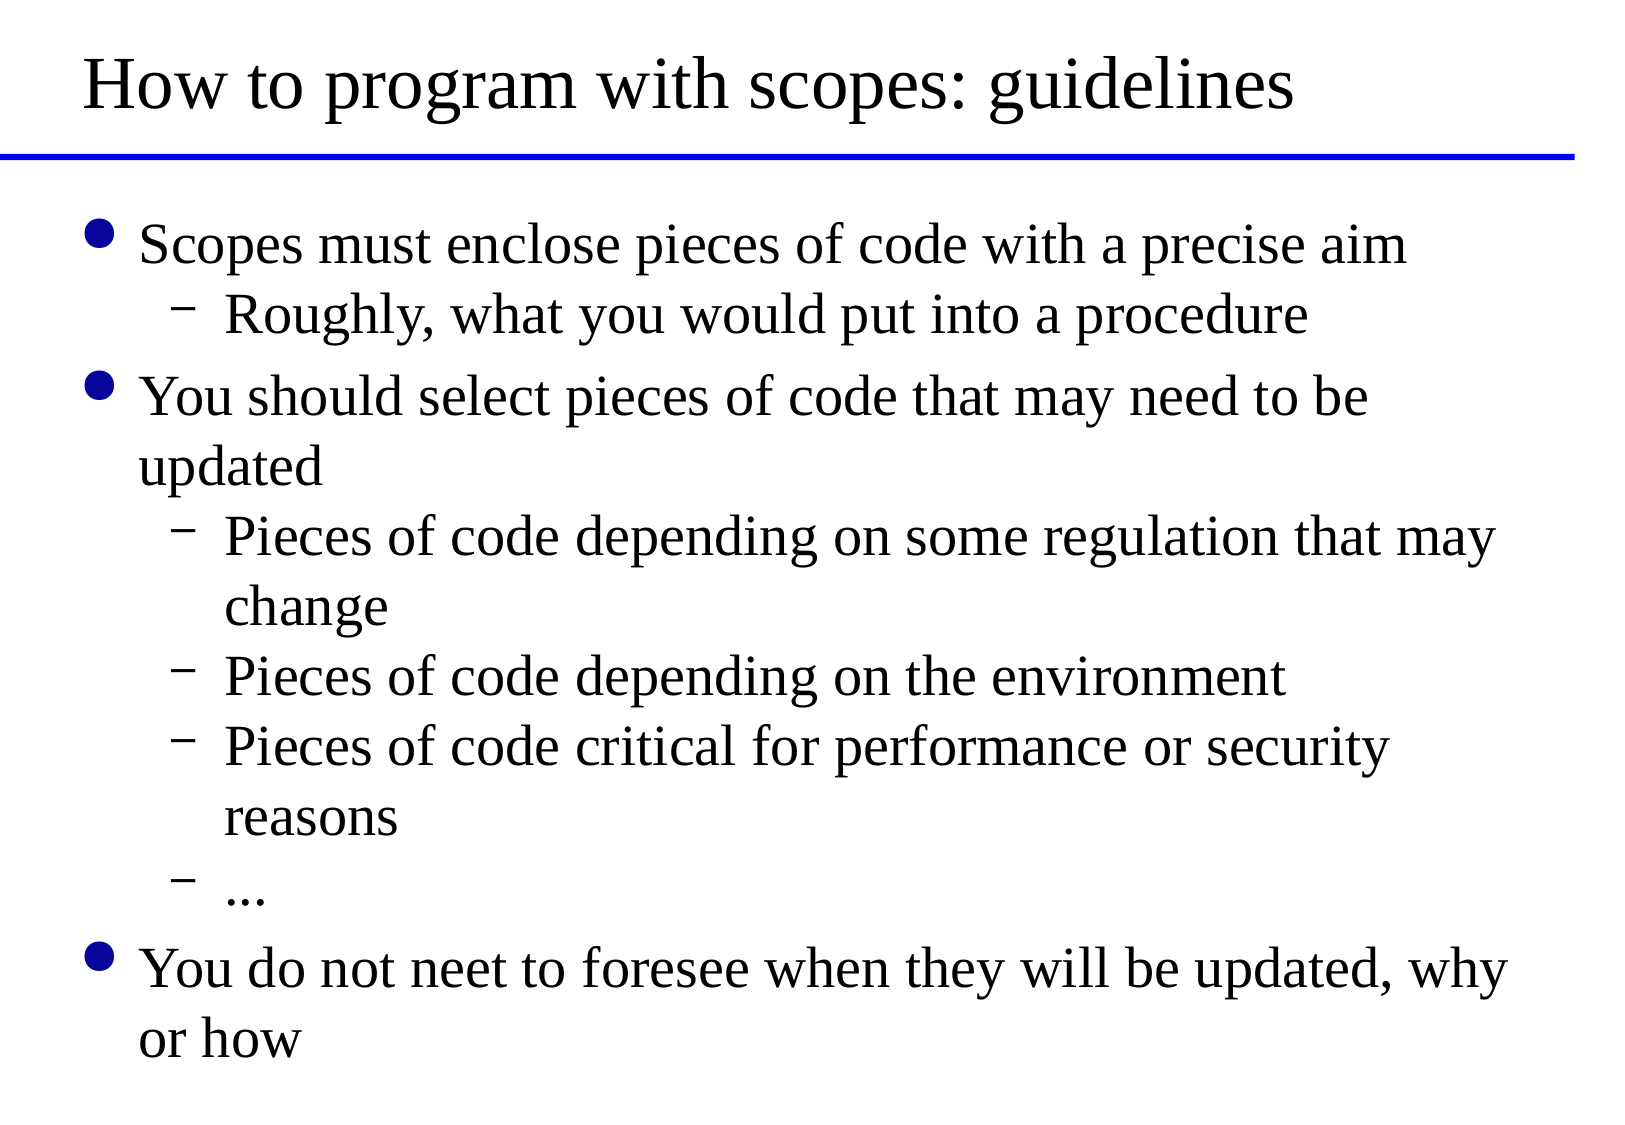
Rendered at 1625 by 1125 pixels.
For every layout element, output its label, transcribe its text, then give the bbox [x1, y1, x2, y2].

title How to program with scopes: guidelines [67, 27, 1544, 131]
list Scopes must enclose pieces of code with a precise aim Roughly, what you would put into a procedure You should select pieces of code that may need to be updated Pieces of code depending on some regulation that may change Pieces of code depending on the environment Pieces of code critical for performance or security reasons ... You do not neet to foresee when they will be updated, why or how [67, 198, 1546, 1061]
